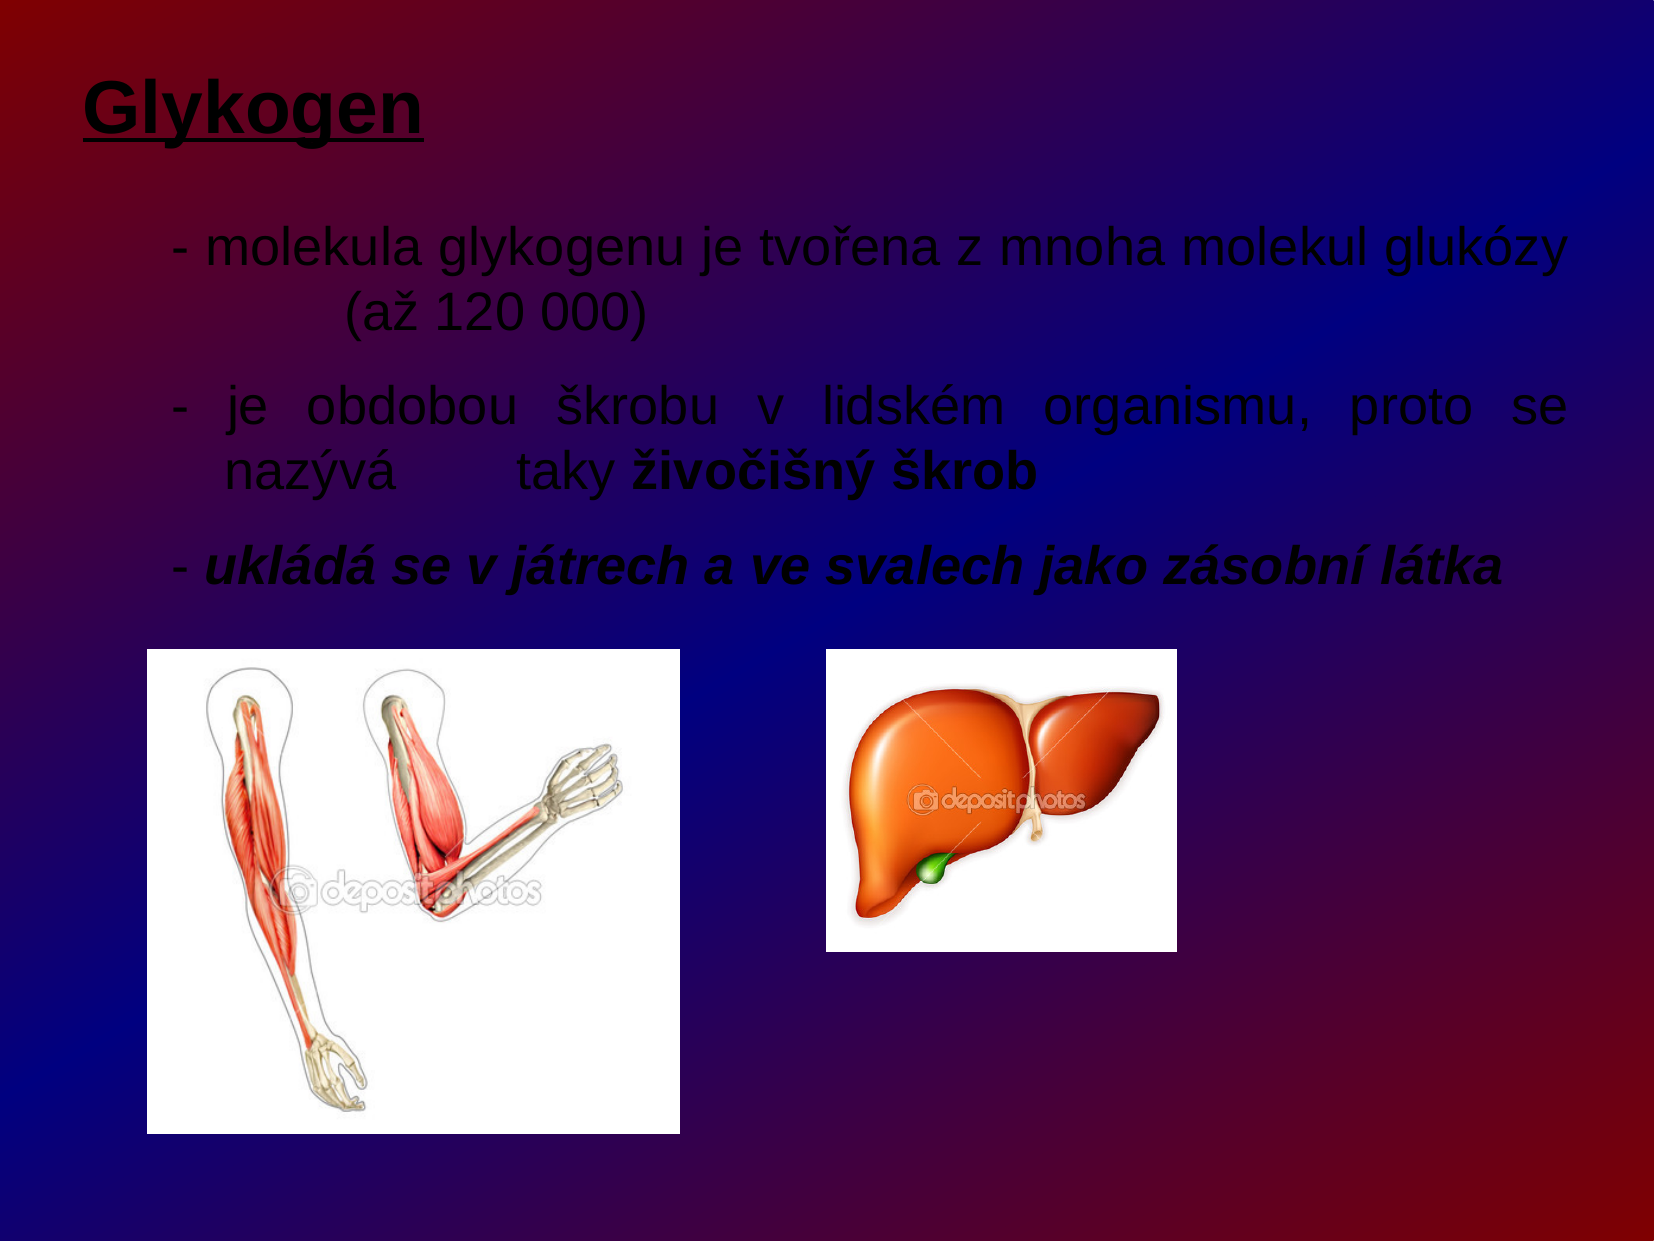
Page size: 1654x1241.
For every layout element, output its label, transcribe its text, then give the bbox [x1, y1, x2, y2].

title Glykogen [82, 0, 1571, 208]
picture [826, 649, 1177, 952]
list - molekula glykogenu je tvořena z mnoha molekul glukózy (až 120 000) - je obdobou škrobu v lidském organismu, proto se nazývá taky živočišný škrob - ukládá se v játrech a ve svalech jako zásobní látka [82, 210, 1571, 1030]
picture [147, 649, 680, 1134]
